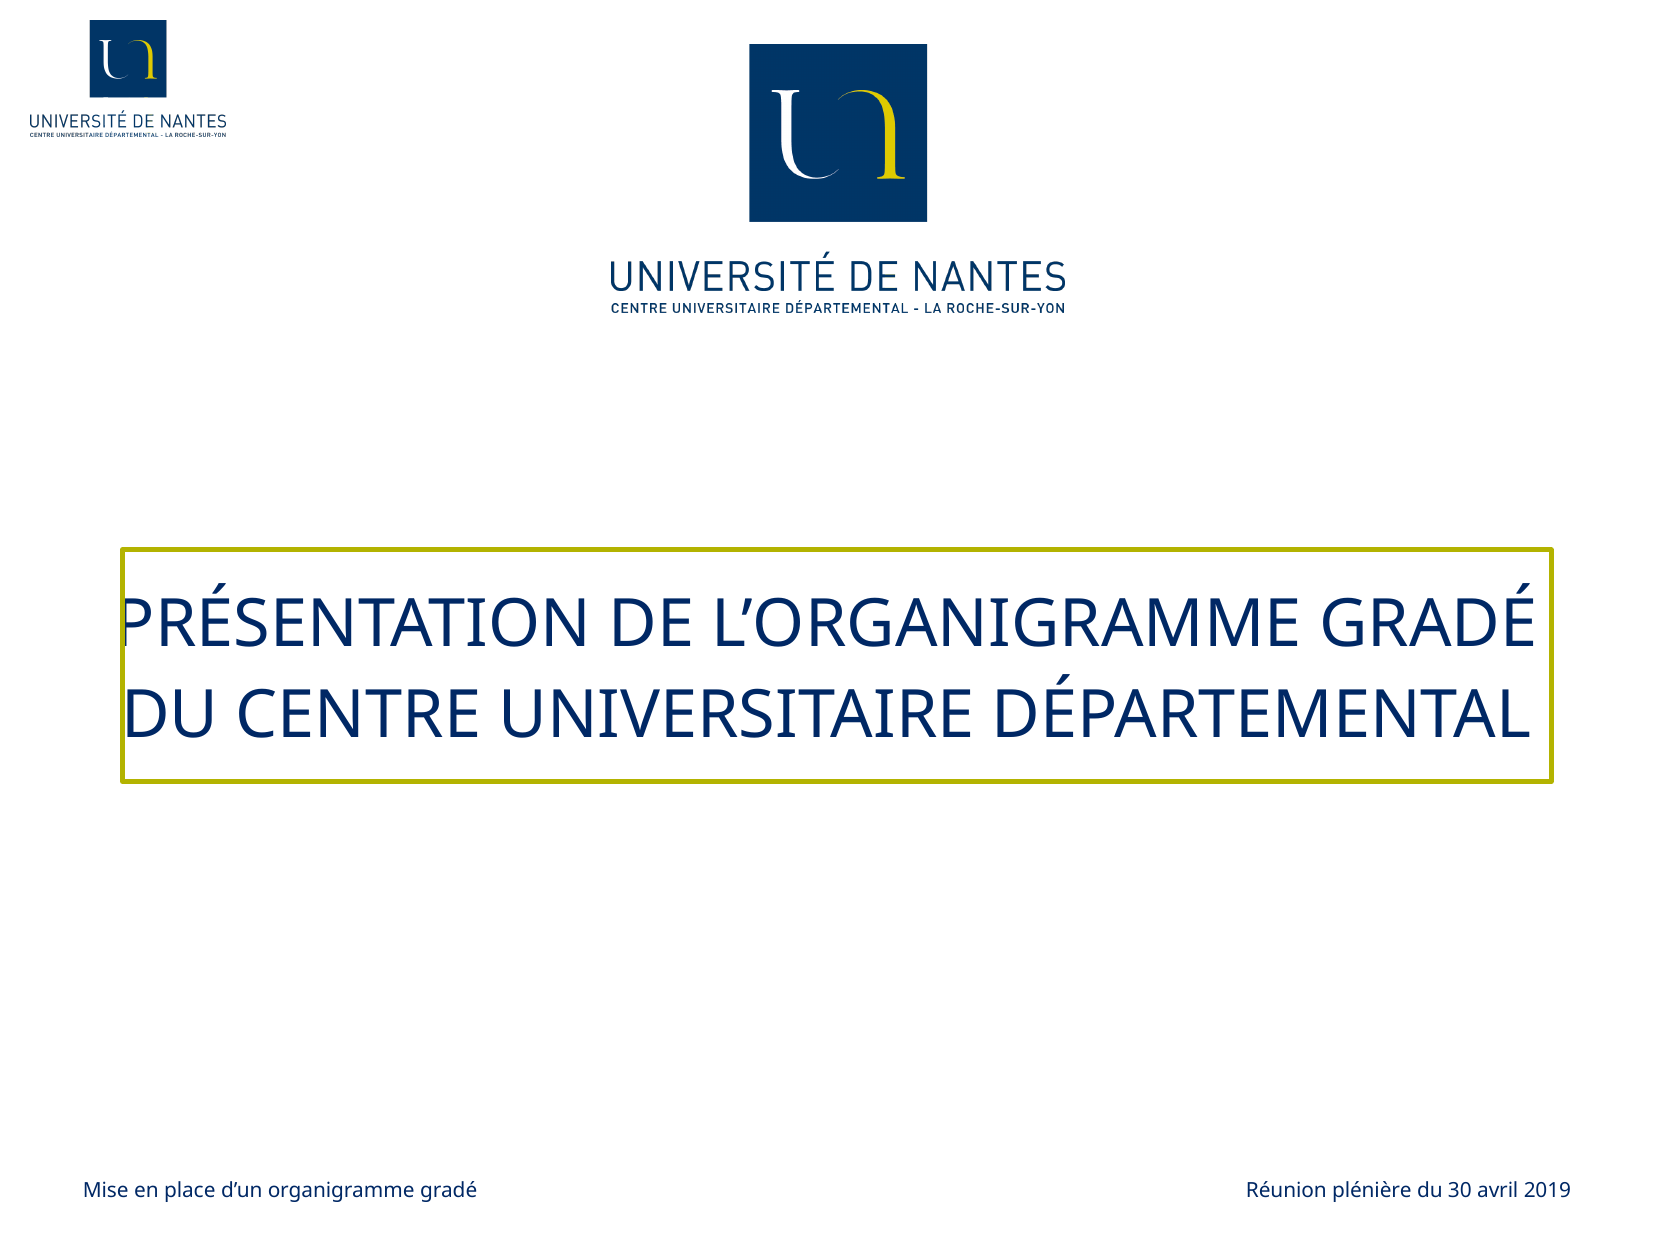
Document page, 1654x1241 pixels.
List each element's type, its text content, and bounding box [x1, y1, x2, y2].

picture [611, 44, 1065, 290]
picture [30, 20, 226, 137]
subtitle Présentation de l’organigramme gradé Du Centre universitaire Départemental [82, 290, 1571, 1117]
